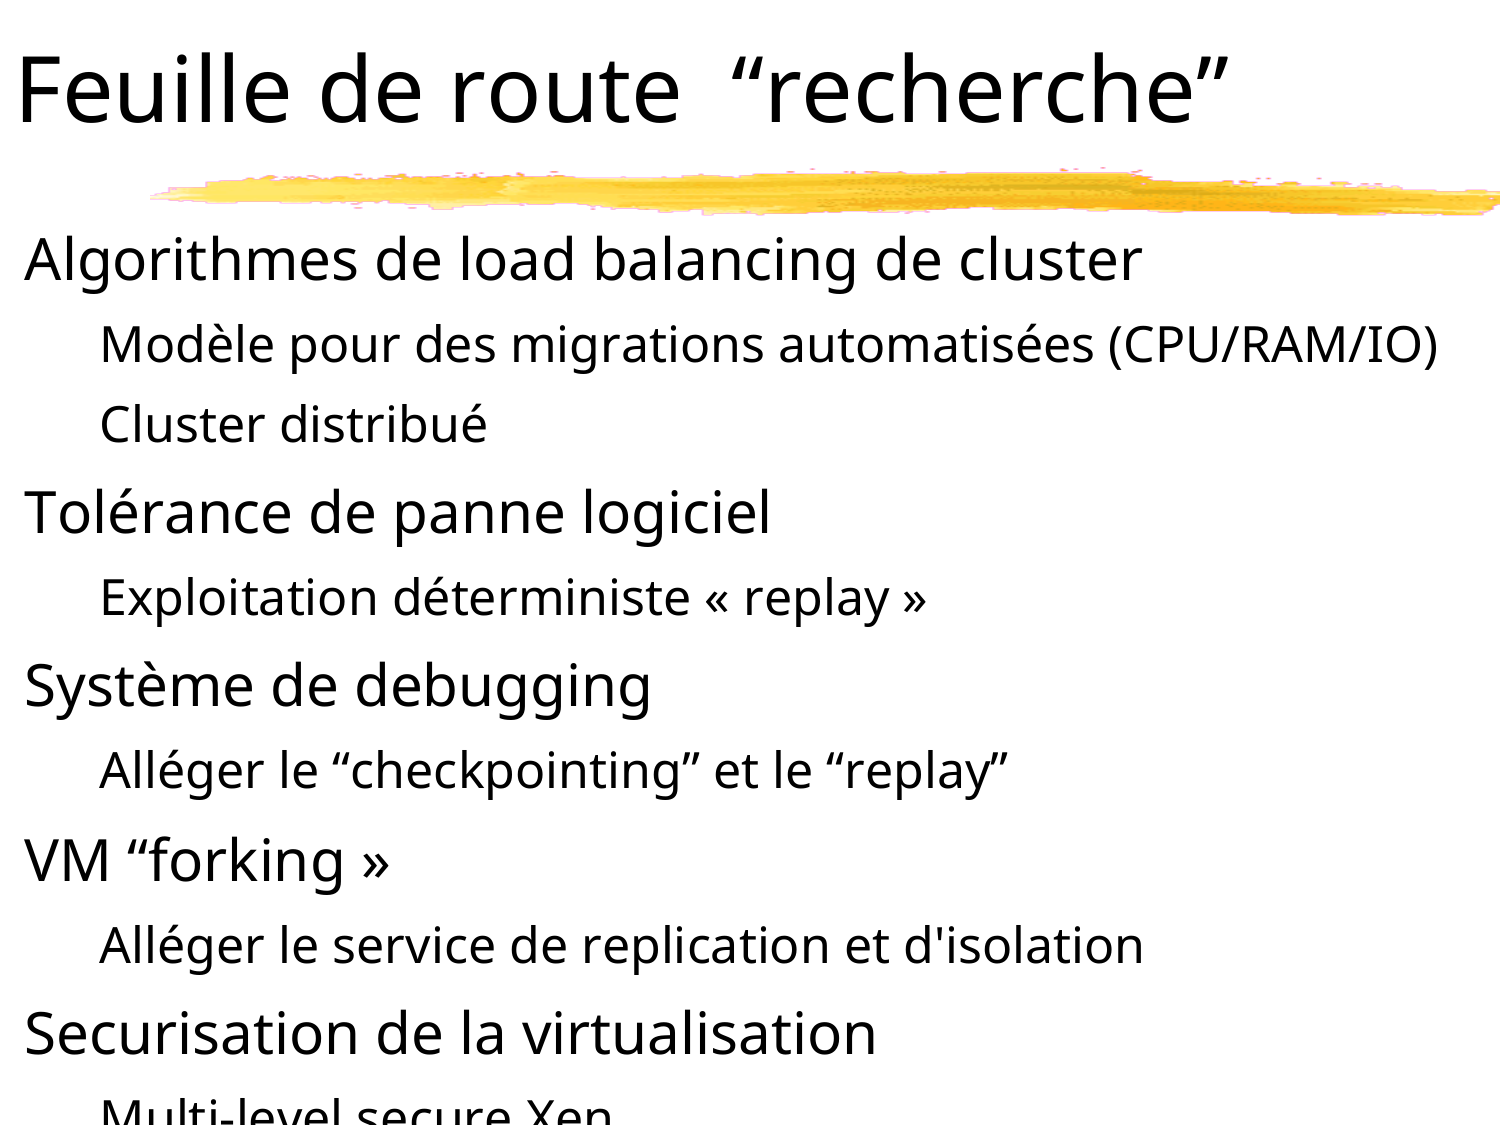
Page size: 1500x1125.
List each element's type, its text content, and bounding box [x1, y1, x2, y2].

picture [150, 162, 1500, 210]
title Feuille de route “recherche” [0, 0, 1500, 152]
list Algorithmes de load balancing de cluster Modèle pour des migrations automatisées (CPU/RAM/IO) Cluster distribué Tolérance de panne logiciel Exploitation déterministe « replay » Système de debugging Alléger le “checkpointing” et le “replay” VM “forking » Alléger le service de replication et d'isolation Securisation de la virtualisation Multi-level secure Xen [10, 210, 1500, 1125]
